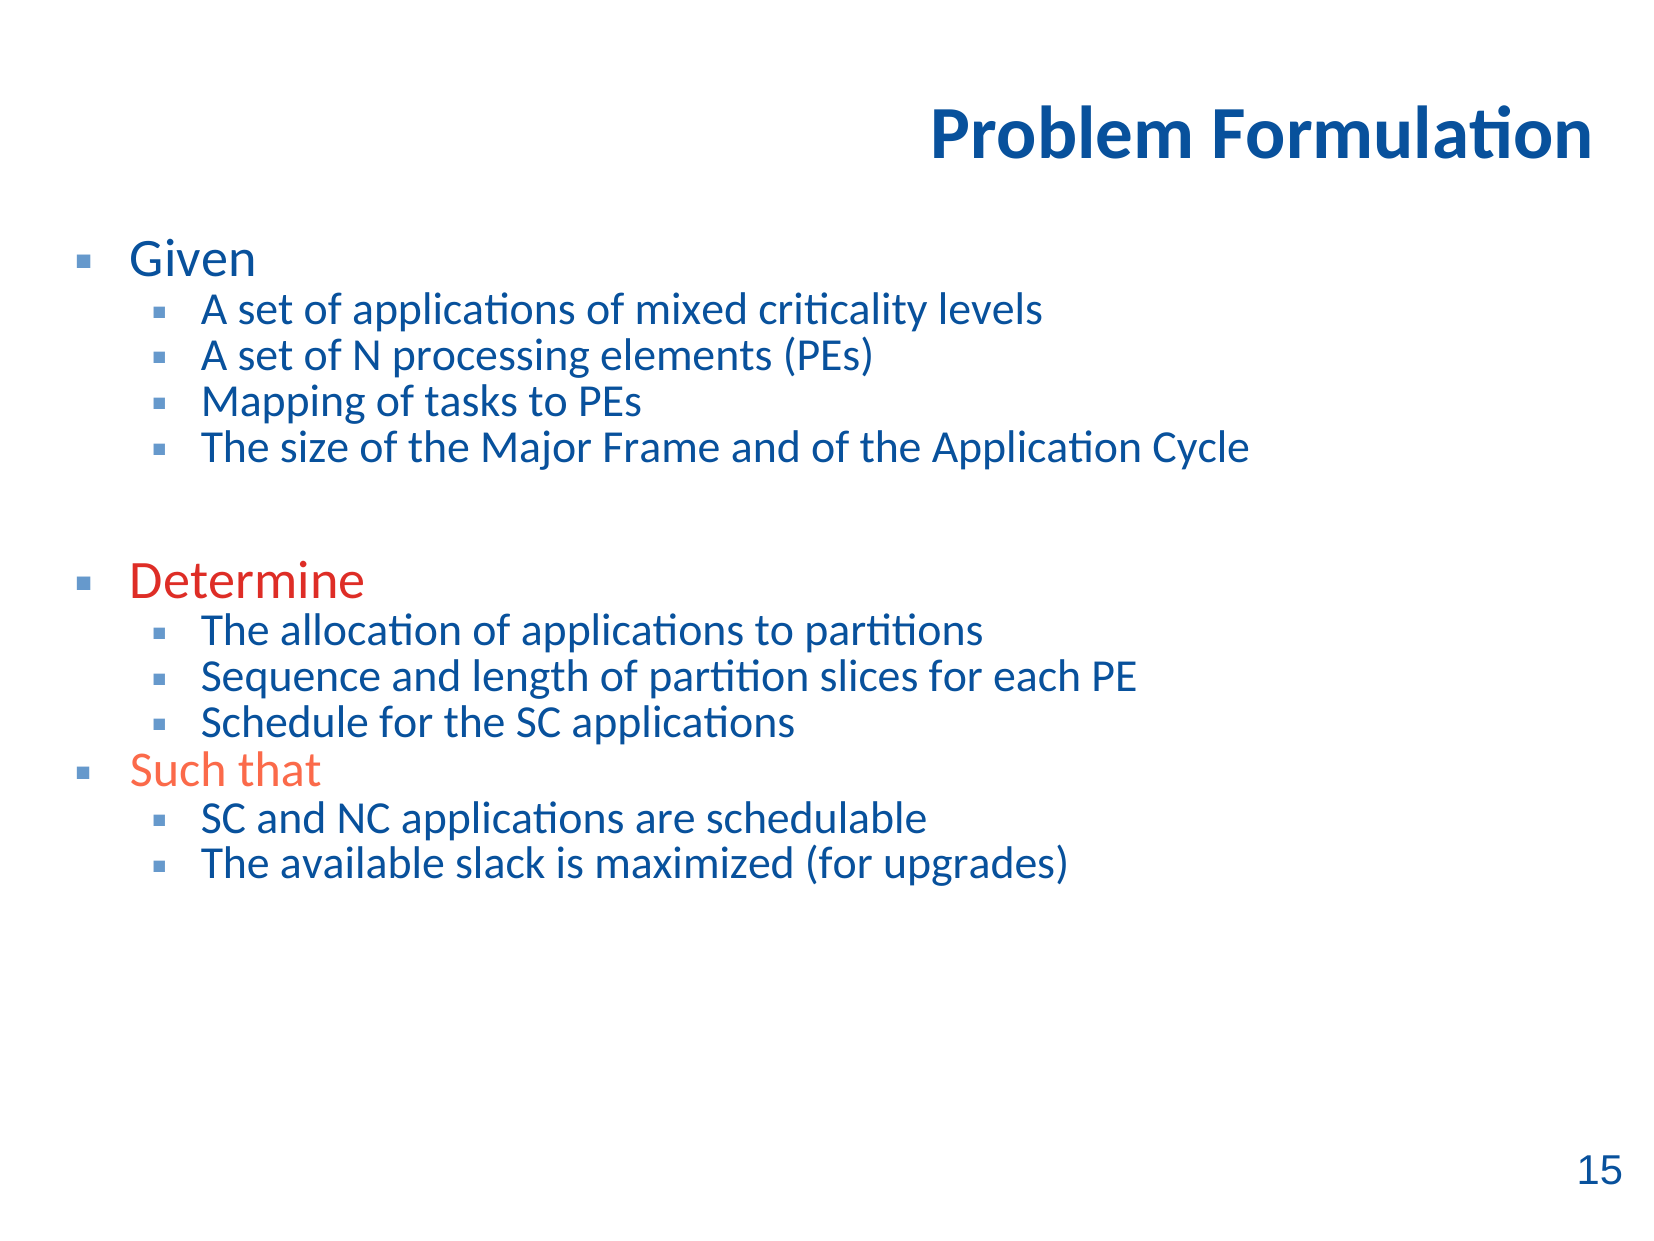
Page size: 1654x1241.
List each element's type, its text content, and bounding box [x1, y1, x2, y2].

title Problem Formulation [0, 0, 1595, 178]
list Given A set of applications of mixed criticality levels A set of N processing elements (PEs) Mapping of tasks to PEs The size of the Major Frame and of the Application Cycle Determine The allocation of applications to partitions Sequence and length of partition slices for each PE Schedule for the SC applications Such that SC and NC applications are schedulable The available slack is maximized (for upgrades) [59, 236, 1595, 1167]
